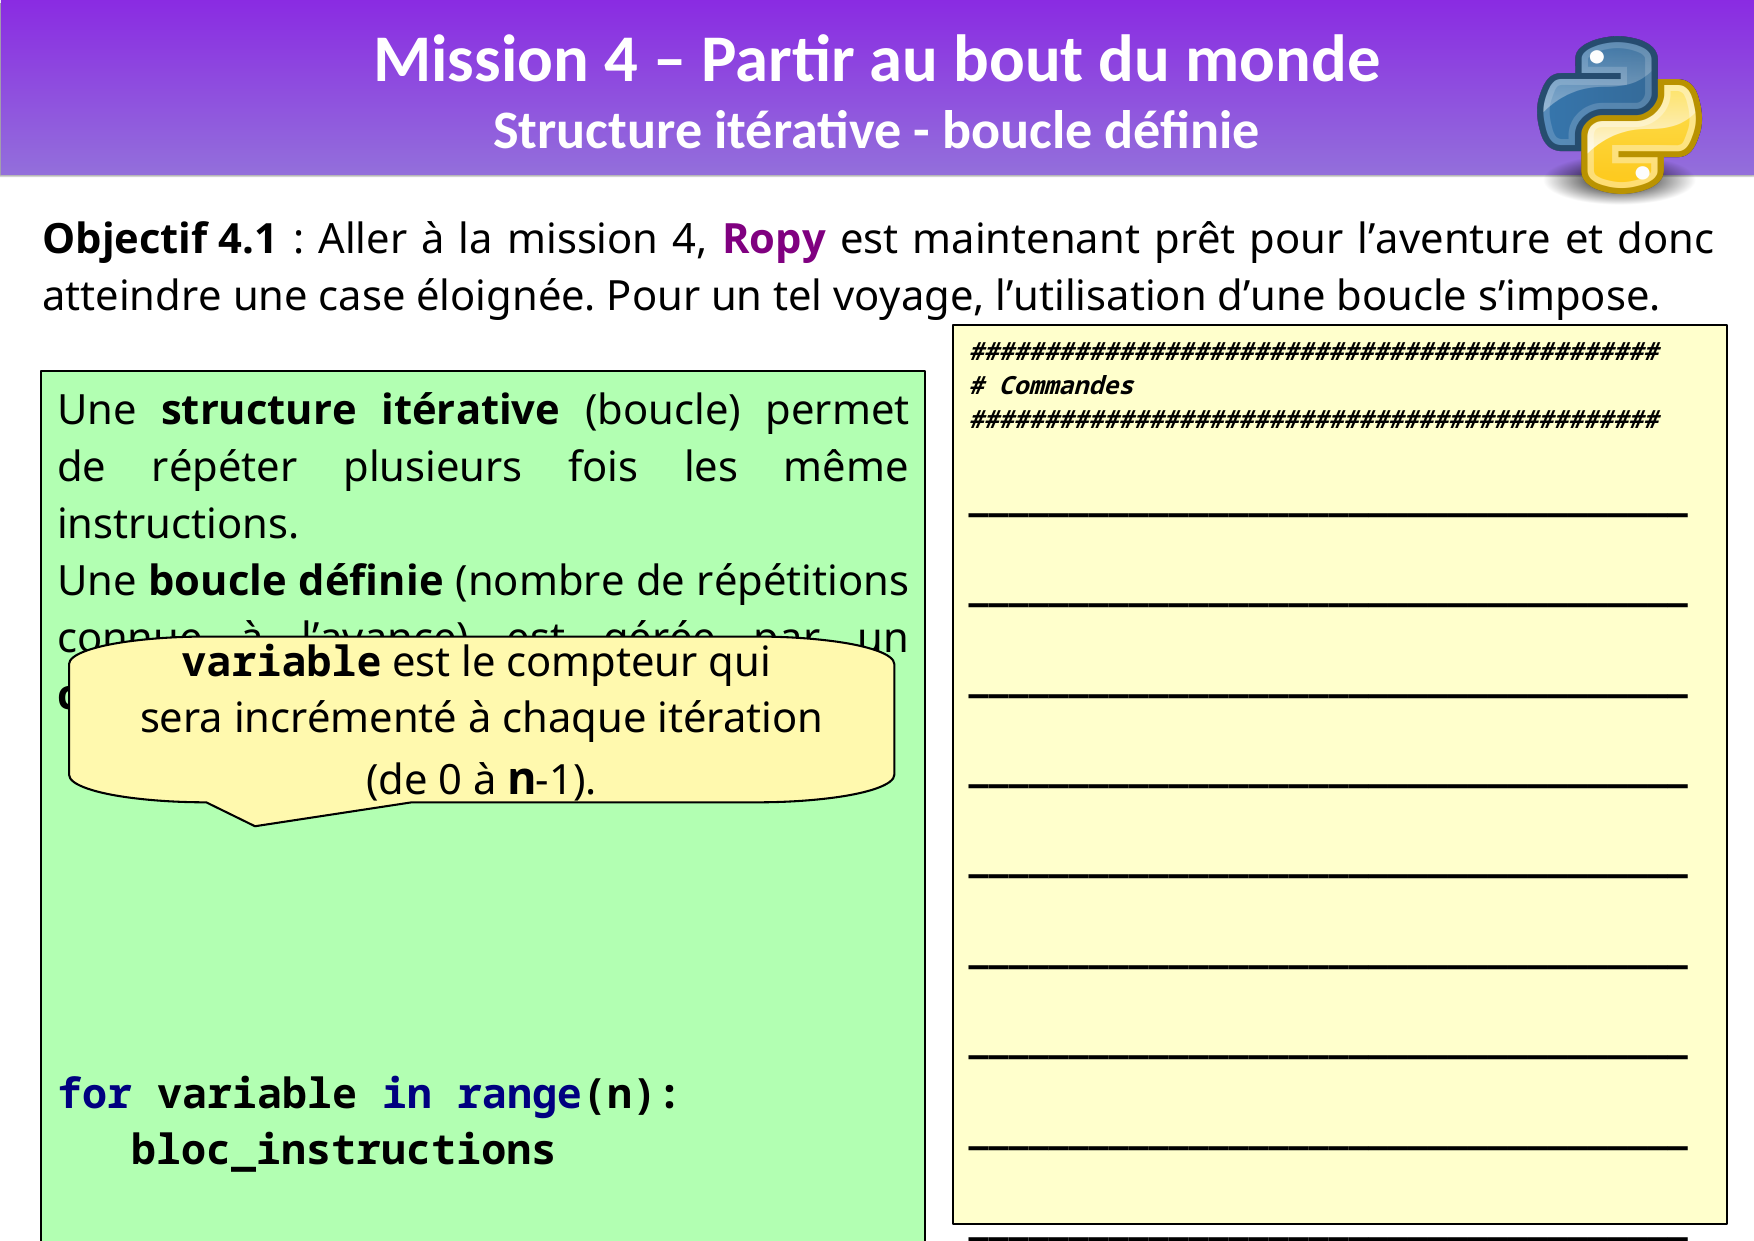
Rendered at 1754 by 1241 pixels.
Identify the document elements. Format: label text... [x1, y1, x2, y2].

picture [1526, 32, 1713, 201]
text_box variable est le compteur qui sera incrémenté à chaque itération (de 0 à n-1). [69, 636, 895, 827]
text_box Objectif 4.1 : Aller à la mission 4, Ropy est maintenant prêt pour l’aventure et donc atteindre une case éloignée. Pour un tel voyage, l’utilisation d’une boucle s’impose. [27, 201, 1730, 357]
text_box ############################################## # Commandes ############################################## ____________________________________ ____________________________________ ____________________________________ ____________________________________ ____________________________________ ____________________________________ ____________________________________ ____________________________________ ____________________________________ ____________________________________ ____________________________________ ____________________________________ [952, 325, 1727, 1224]
text_box Mission 4 – Partir au bout du monde Structure itérative - boucle définie [0, 0, 1754, 175]
text_box Une structure itérative (boucle) permet de répéter plusieurs fois les même instructions. Une boucle définie (nombre de répétitions connue à l’avance) est gérée par un compteur. for variable in range(n): bloc_instructions Par exemple : répéter 3 fois l’avancement d’un pas du robot : for i in range(3): rp_avancer() [41, 371, 926, 1221]
